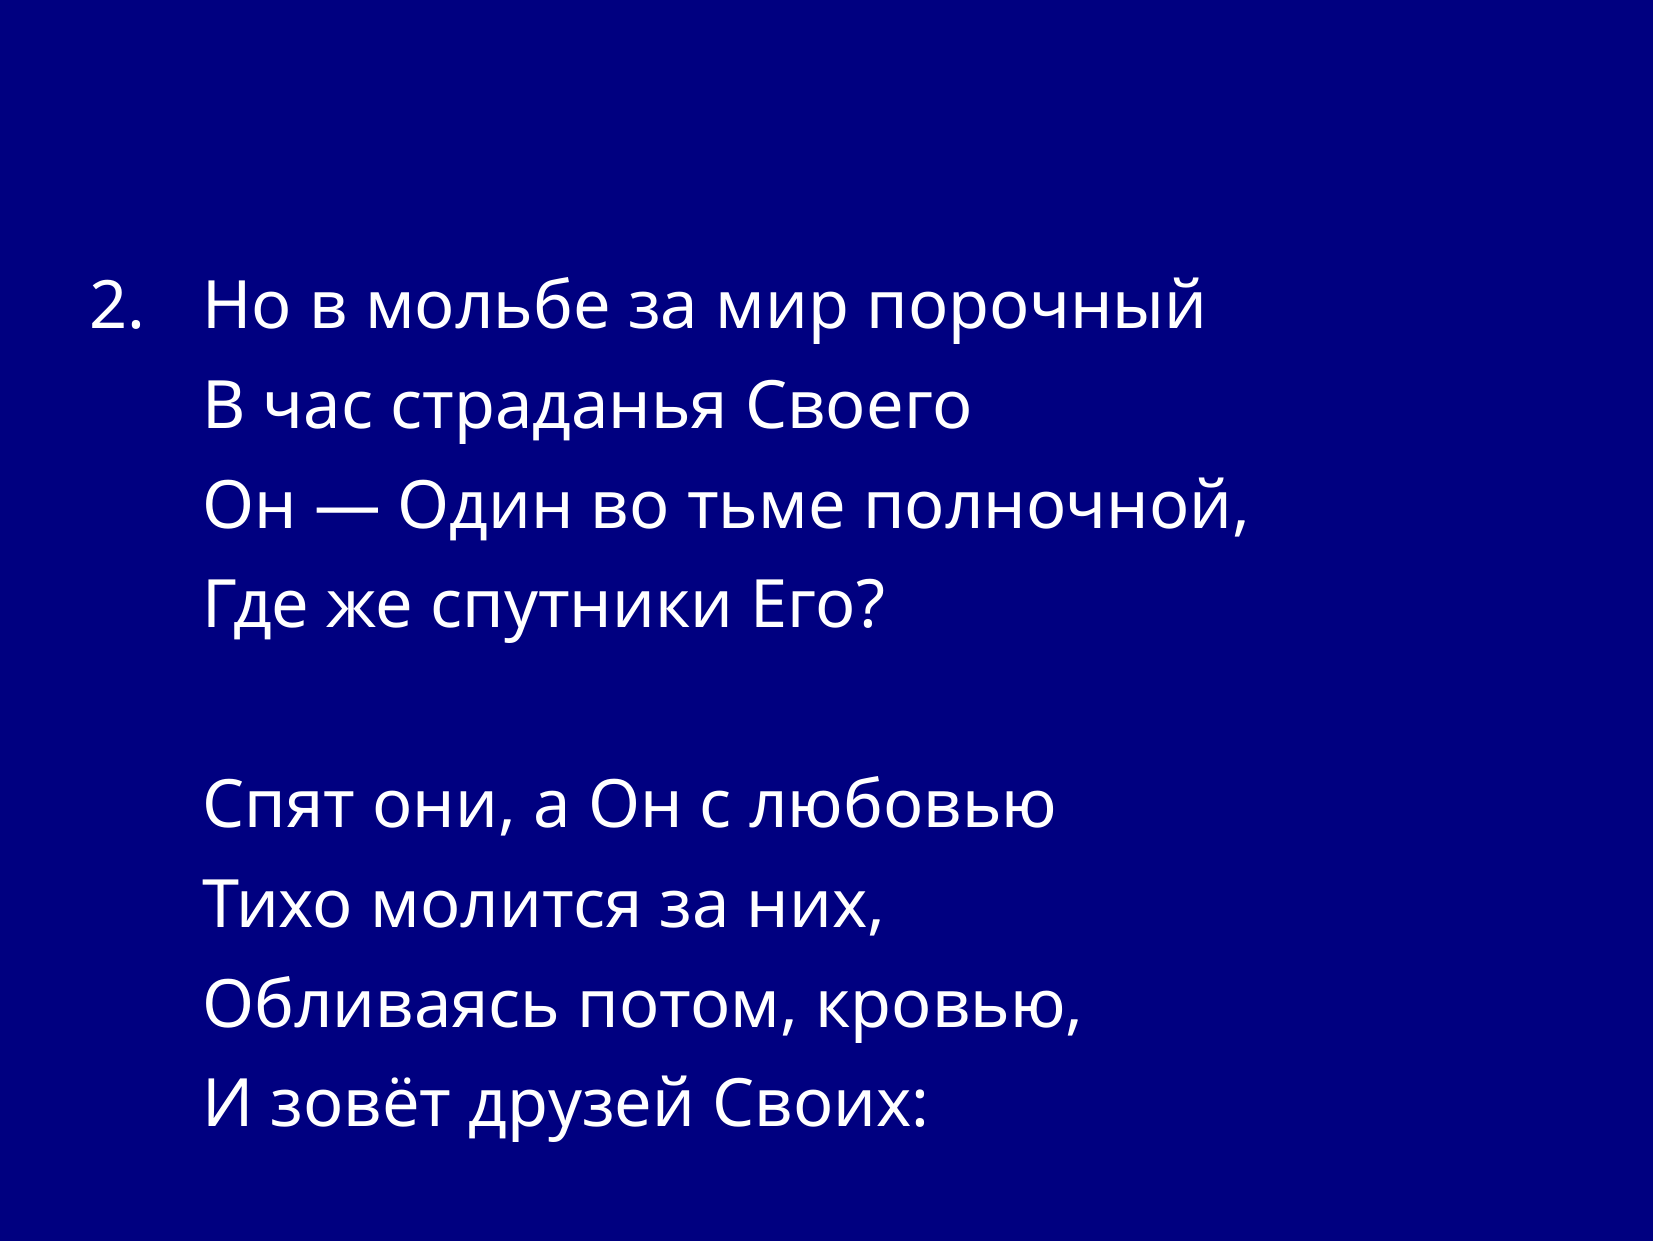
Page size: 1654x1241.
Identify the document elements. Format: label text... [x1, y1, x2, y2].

text_box 2. Но в мольбе за мир порочный В час страданья Своего Он — Один во тьме полночной, Где же спутники Его? Спят они, а Он с любовью Тихо молится за них, Обливаясь потом, кровью, И зовёт друзей Своих: [75, 150, 1576, 1163]
